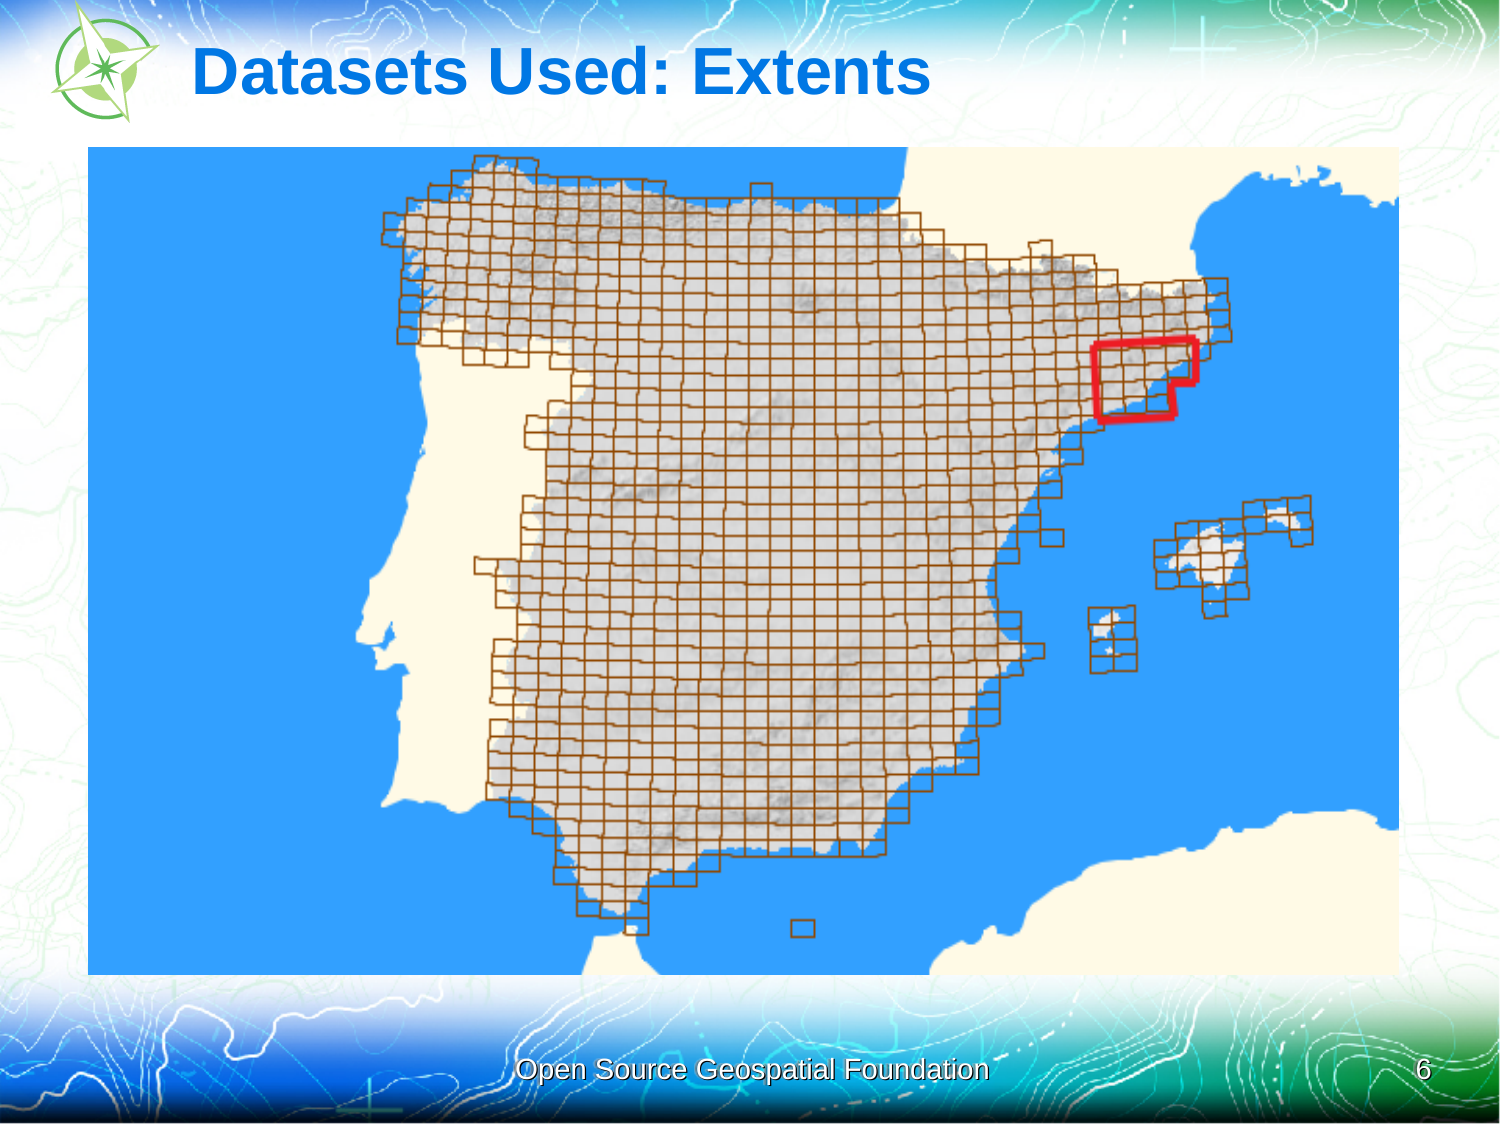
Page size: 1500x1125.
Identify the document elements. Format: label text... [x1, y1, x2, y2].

picture [0, 0, 1500, 1125]
title Datasets Used: Extents [177, 20, 1477, 122]
